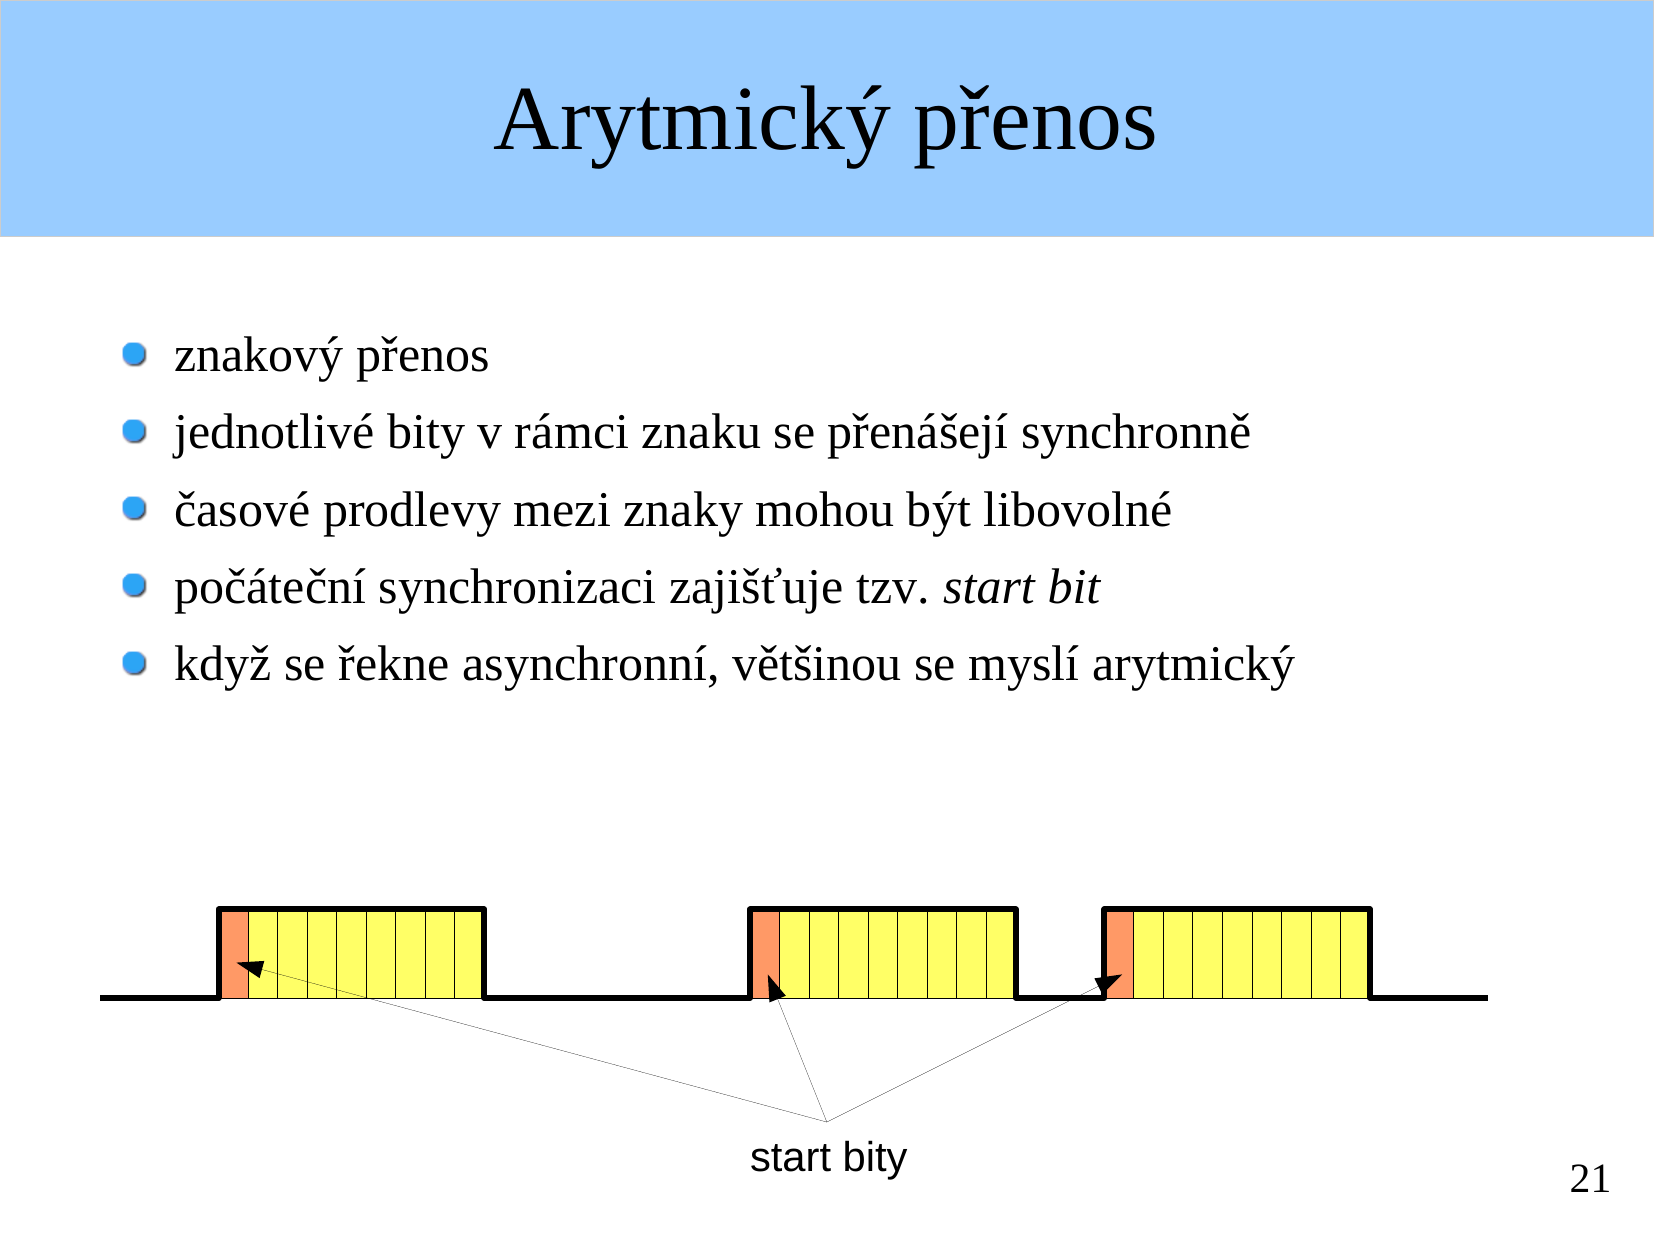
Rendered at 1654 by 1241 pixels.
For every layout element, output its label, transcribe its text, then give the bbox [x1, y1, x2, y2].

text_box [753, 912, 1013, 999]
text_box [222, 912, 481, 999]
title Arytmický přenos [0, 0, 1654, 237]
list znakový přenos jednotlivé bity v rámci znaku se přenášejí synchronně časové prodlevy mezi znaky mohou být libovolné počáteční synchronizaci zajišťuje tzv. start bit když se řekne asynchronní, většinou se myslí arytmický [86, 327, 1566, 797]
text_box start bity [750, 1133, 908, 1205]
text_box [1107, 912, 1367, 999]
